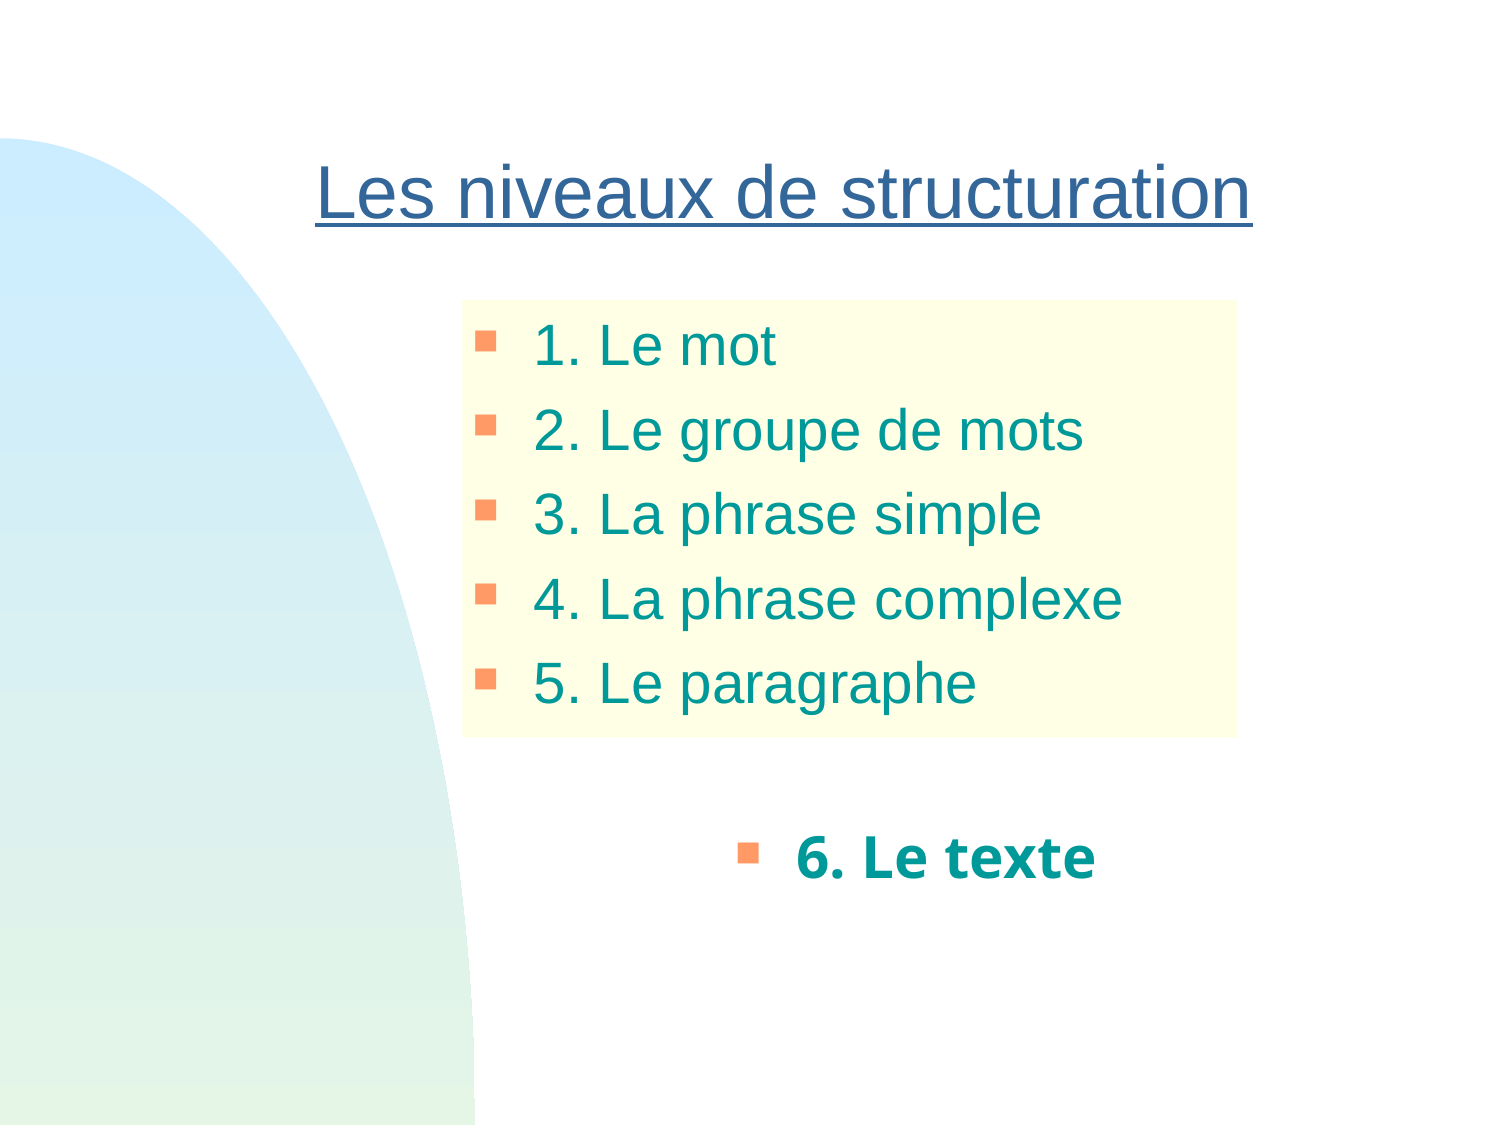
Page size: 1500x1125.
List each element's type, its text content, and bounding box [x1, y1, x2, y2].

list 1. Le mot 2. Le groupe de mots 3. La phrase simple 4. La phrase complexe 5. Le paragraphe [462, 299, 1238, 738]
text_box 6. Le texte [725, 812, 1225, 901]
title Les niveaux de structuration [299, 99, 1300, 288]
